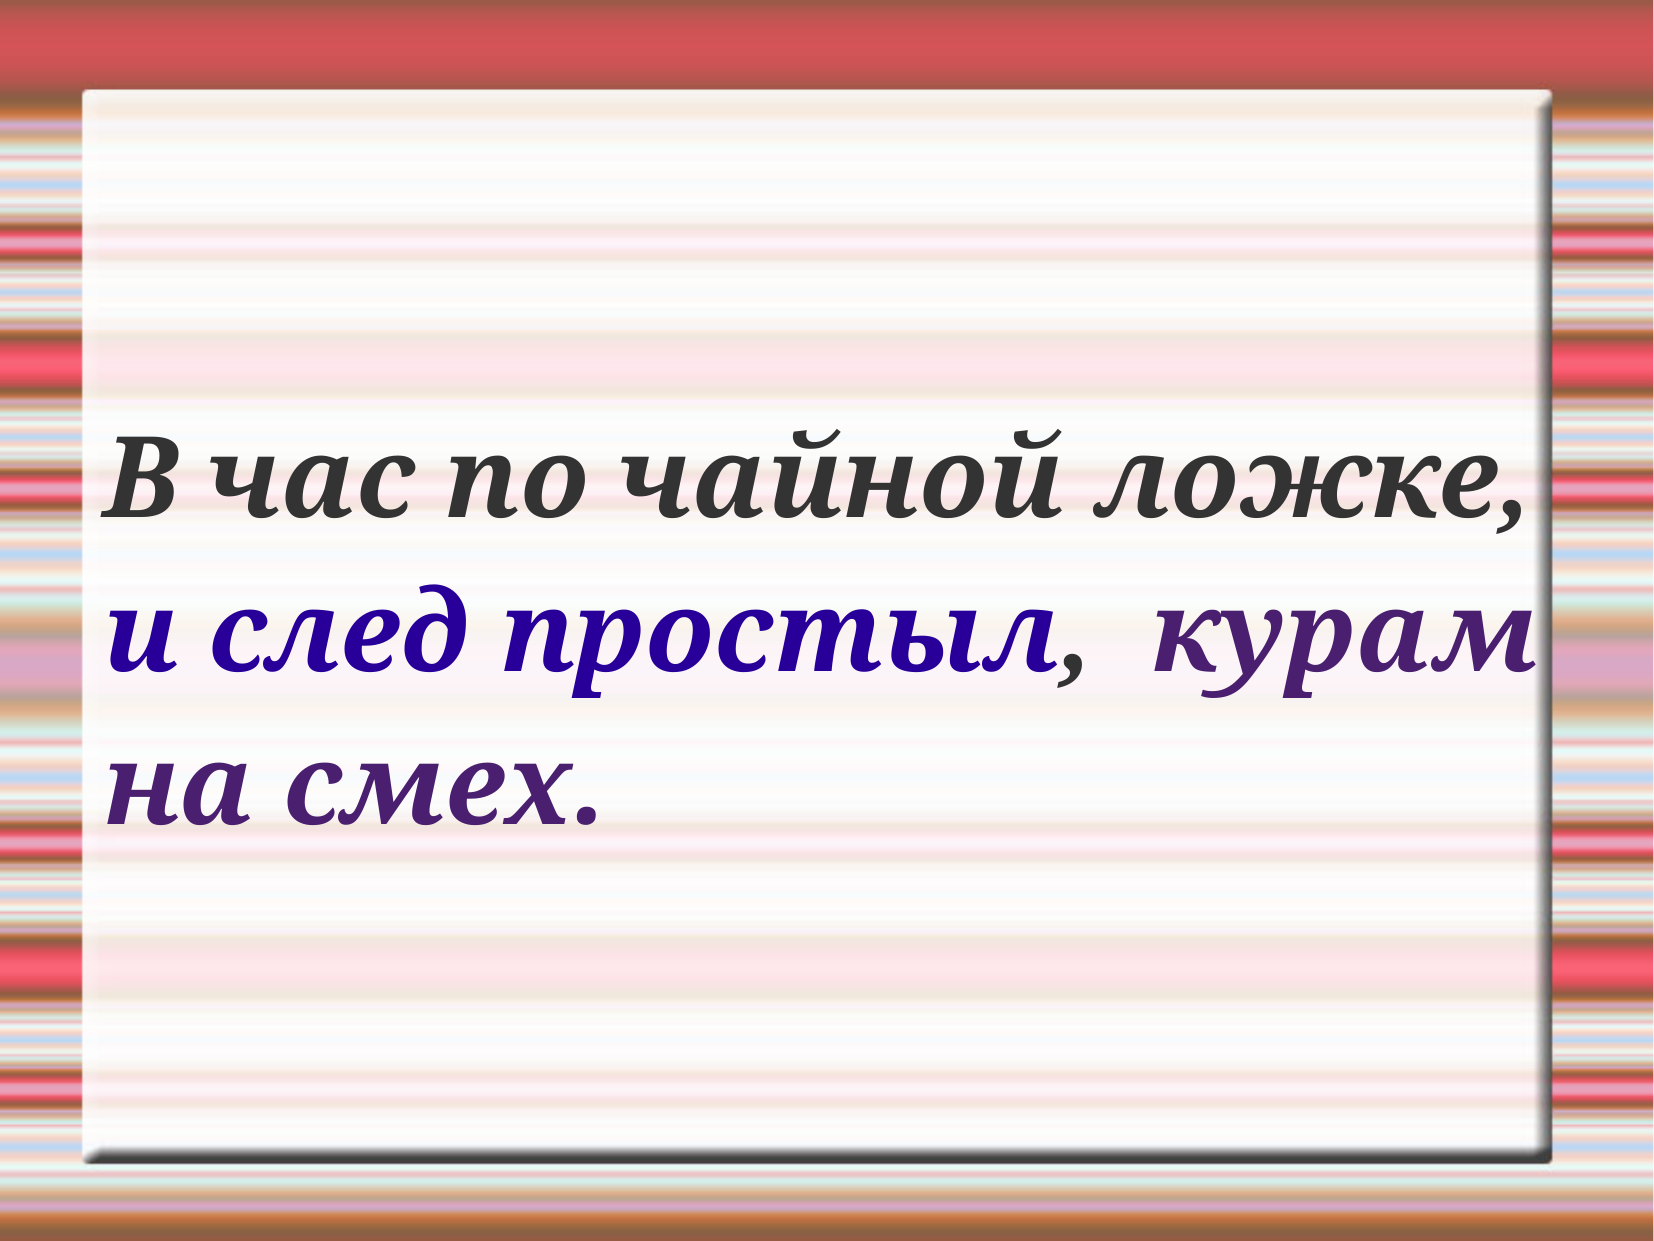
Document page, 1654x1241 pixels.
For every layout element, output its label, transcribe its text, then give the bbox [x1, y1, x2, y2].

picture [0, 0, 1654, 1241]
text_box В час по чайной ложке, и след простыл, курам на смех. [88, 68, 1654, 1034]
